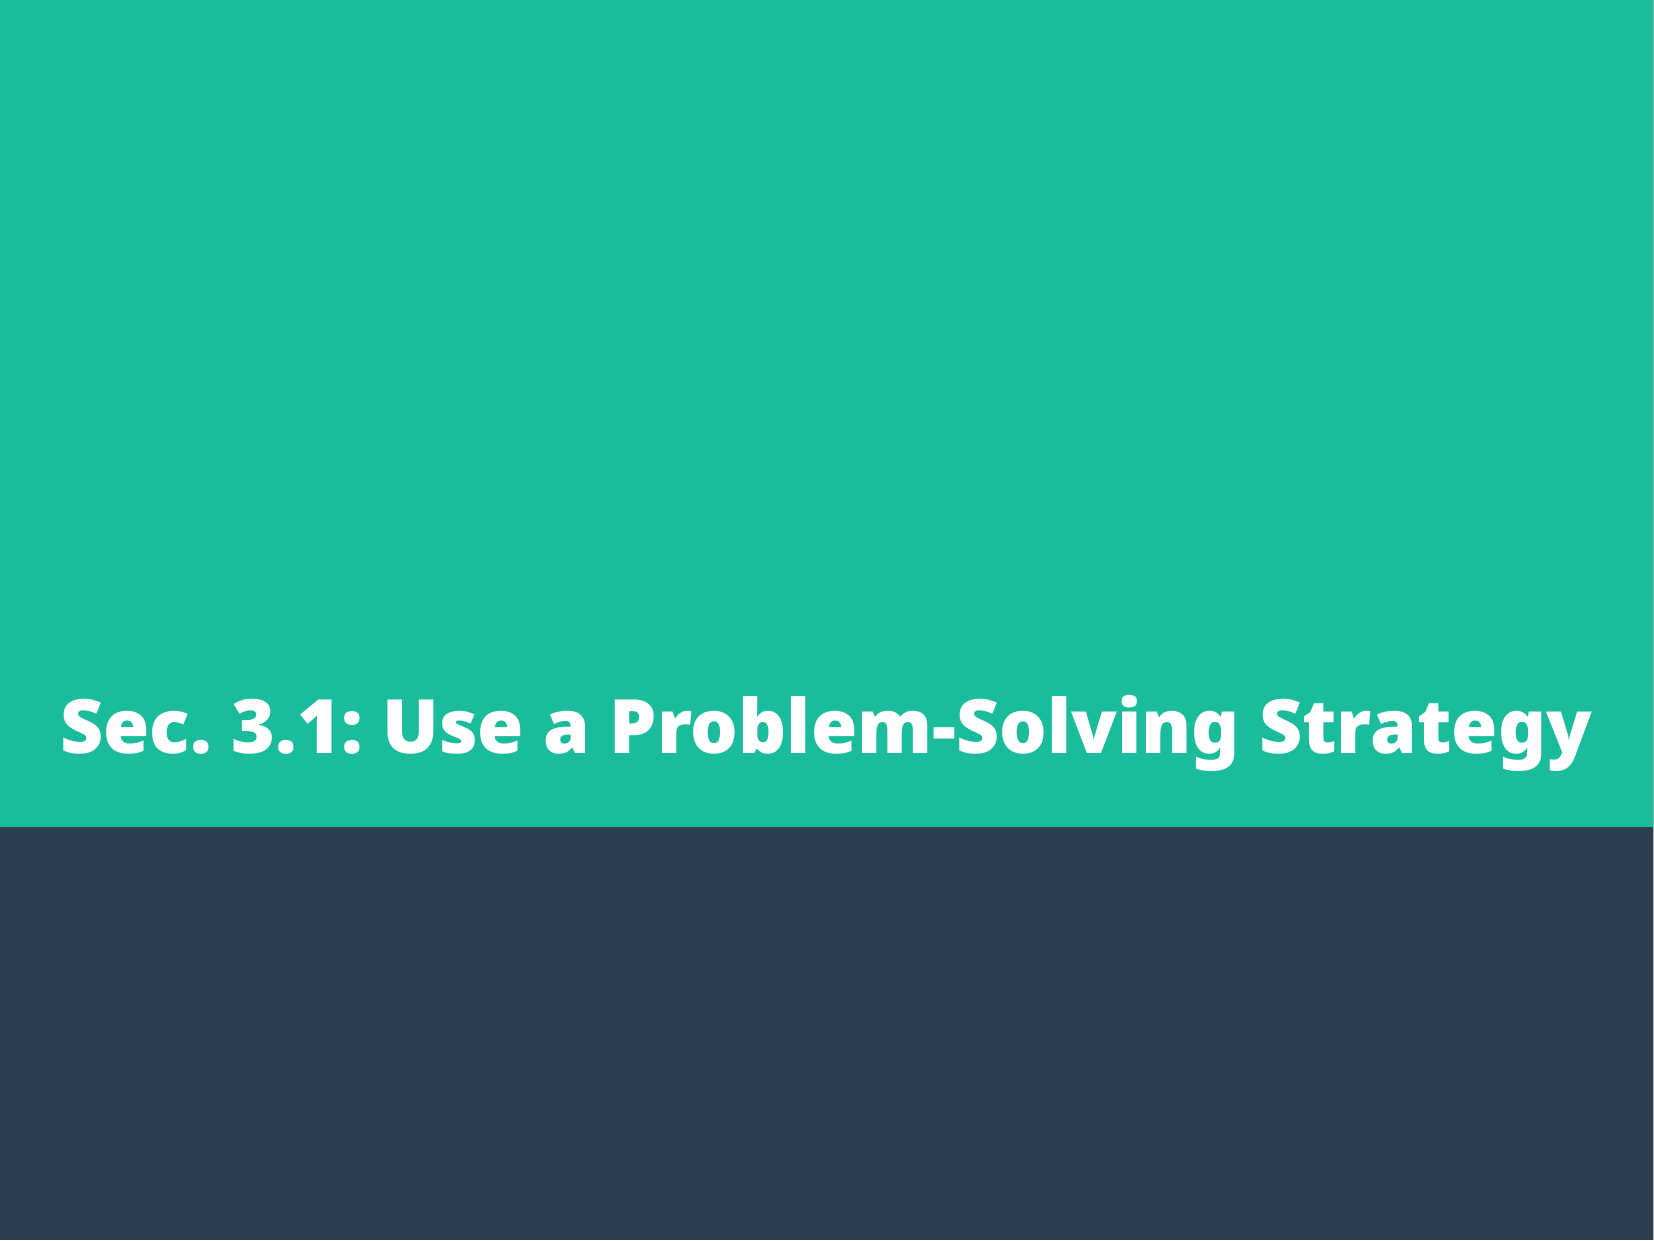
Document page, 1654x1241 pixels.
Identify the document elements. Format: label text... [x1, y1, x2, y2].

title Sec. 3.1: Use a Problem-Solving Strategy [59, 620, 1595, 778]
